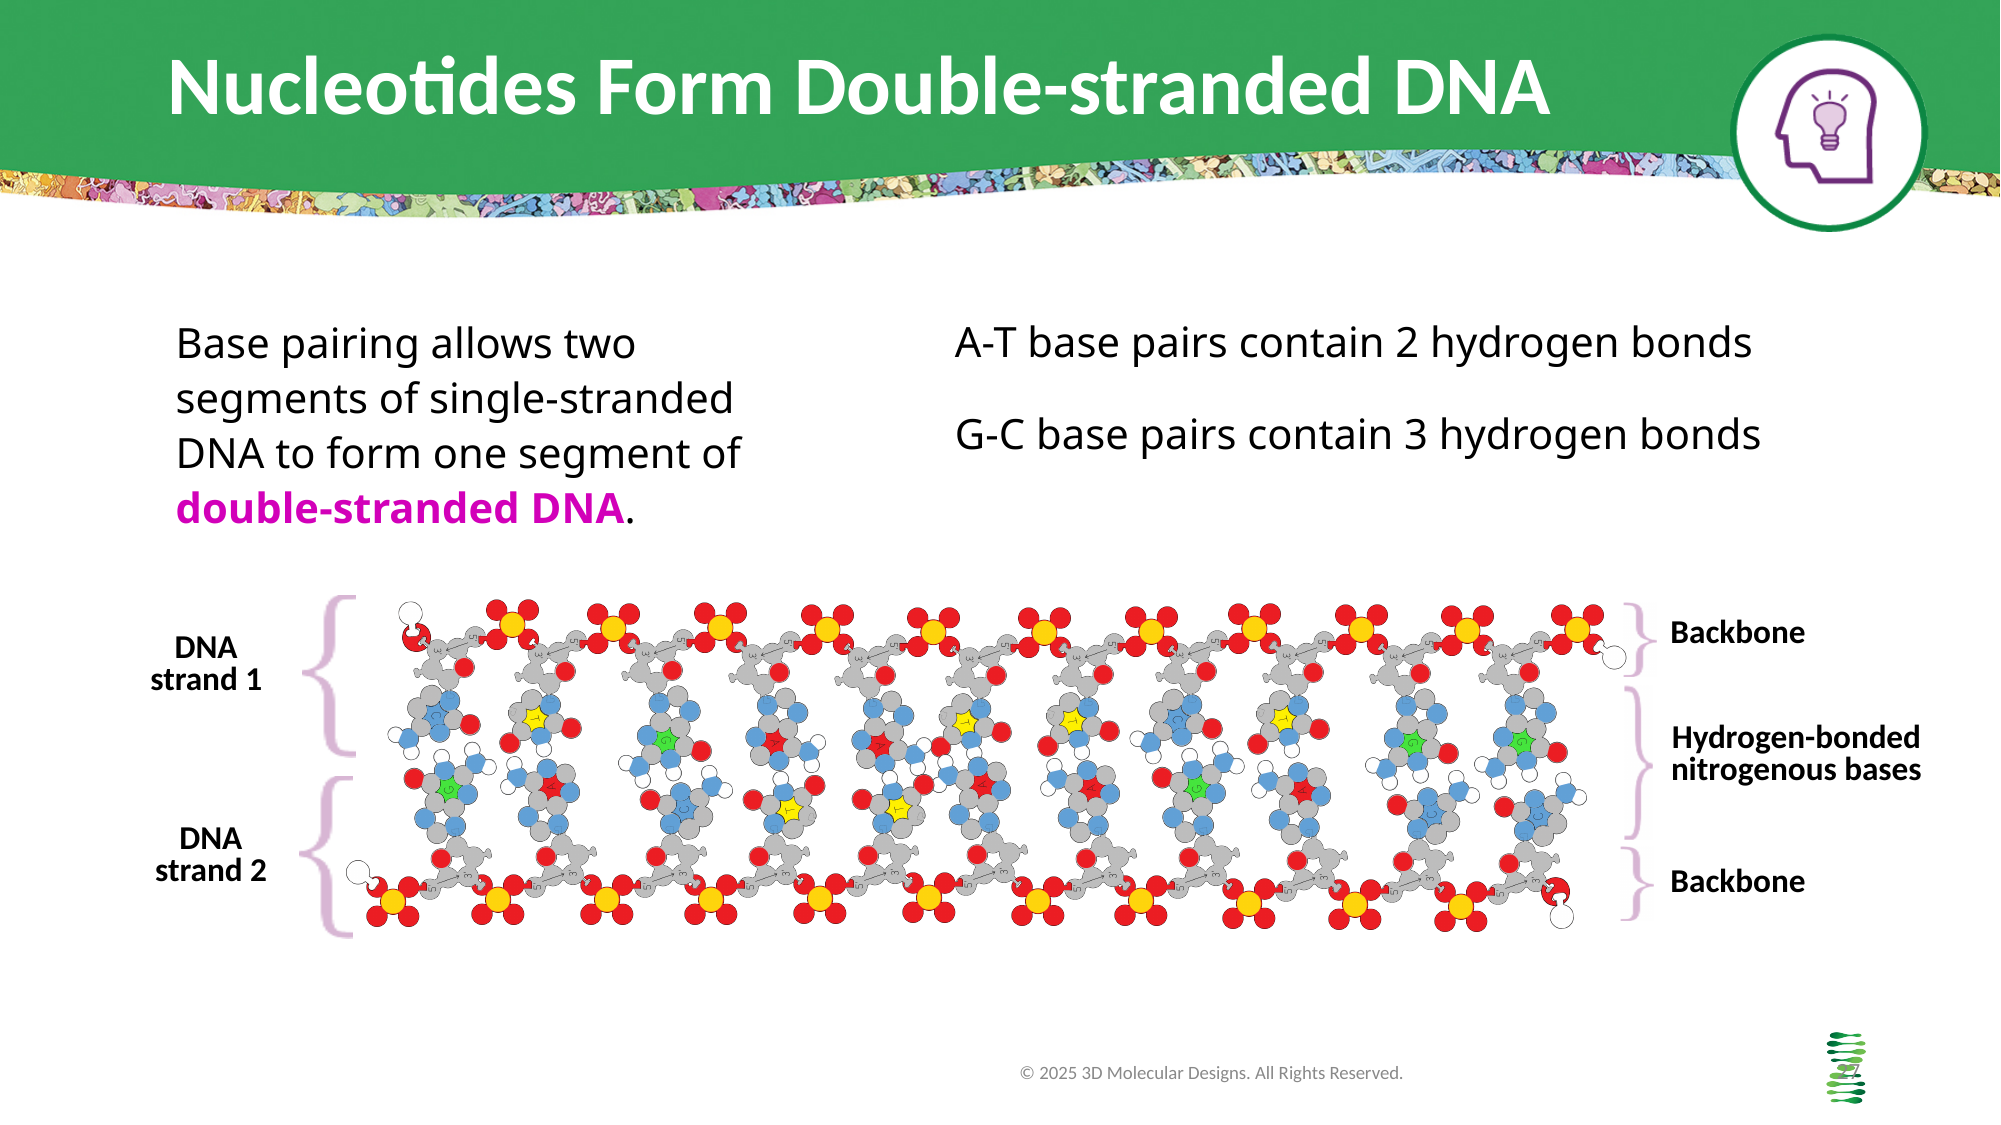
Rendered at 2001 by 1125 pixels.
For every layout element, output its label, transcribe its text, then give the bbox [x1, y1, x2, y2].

text_box DNA strand 2 [139, 816, 283, 897]
text_box DNA strand 1 [134, 625, 279, 707]
picture [302, 595, 356, 758]
text_box Backbone [1654, 610, 1822, 659]
text_box Nucleotides Form Double-stranded DNA [152, 0, 1733, 164]
picture [1620, 846, 1654, 921]
picture [299, 599, 1657, 939]
text_box Base pairing allows two segments of single-stranded DNA to form one segment of double-stranded DNA. [160, 304, 844, 621]
picture [1624, 685, 1653, 840]
text_box A-T base pairs contain 2 hydrogen bonds G-C base pairs contain 3 hydrogen bonds [940, 303, 1896, 619]
text_box Backbone [1654, 859, 1822, 908]
text_box Hydrogen-bonded nitrogenous bases [1654, 715, 1939, 797]
slide_number 27 [1821, 1042, 1929, 1103]
